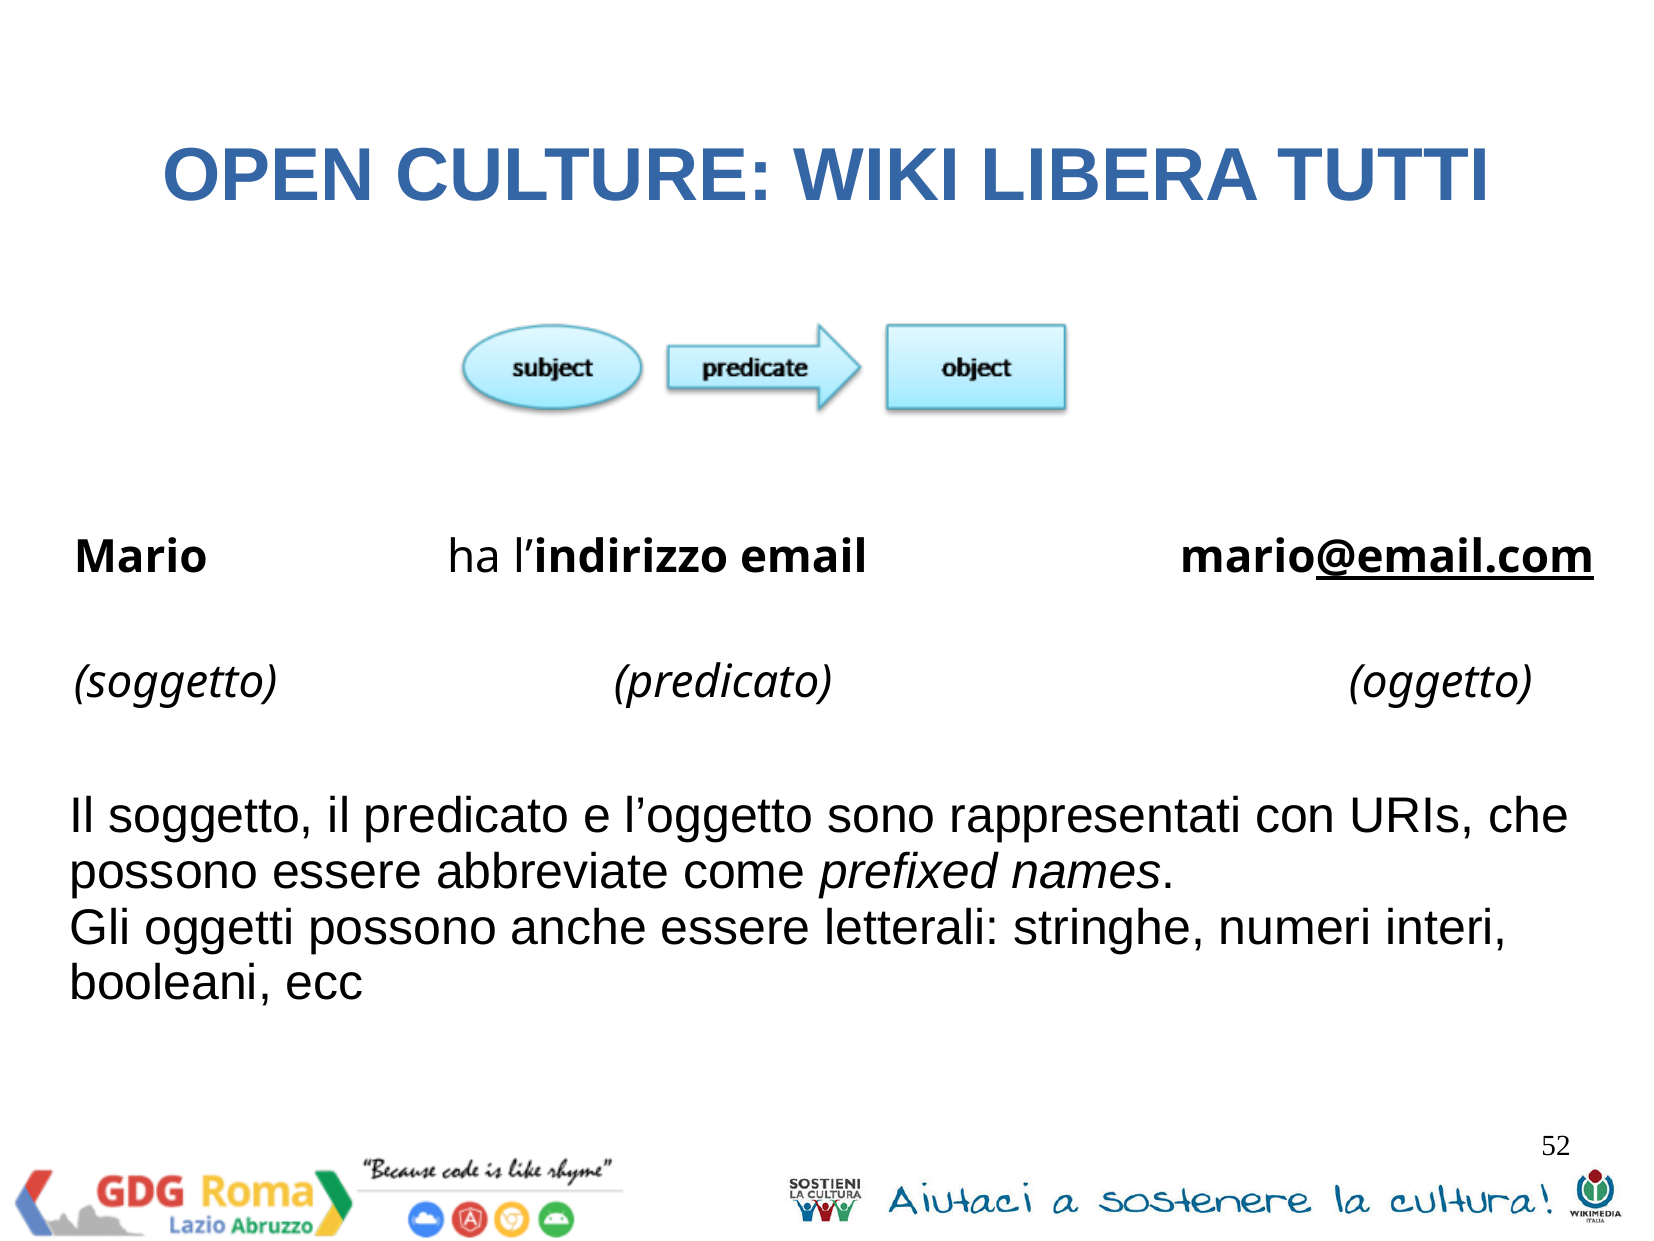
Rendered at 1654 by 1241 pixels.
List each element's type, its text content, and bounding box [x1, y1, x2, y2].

picture [454, 318, 1075, 424]
text_box Mario ha l’indirizzo email mario@email.com (soggetto) (predicato) (oggetto) [59, 485, 1619, 688]
text_box Il soggetto, il predicato e l’oggetto sono rappresentati con URIs, che possono essere abbreviate come prefixed names. Gli oggetti possono anche essere letterali: stringhe, numeri interi, booleani, ecc [54, 780, 1613, 1111]
picture [772, 1163, 1648, 1233]
picture [11, 1155, 626, 1241]
title OPEN CULTURE: WIKI LIBERA TUTTI [11, 17, 1642, 249]
